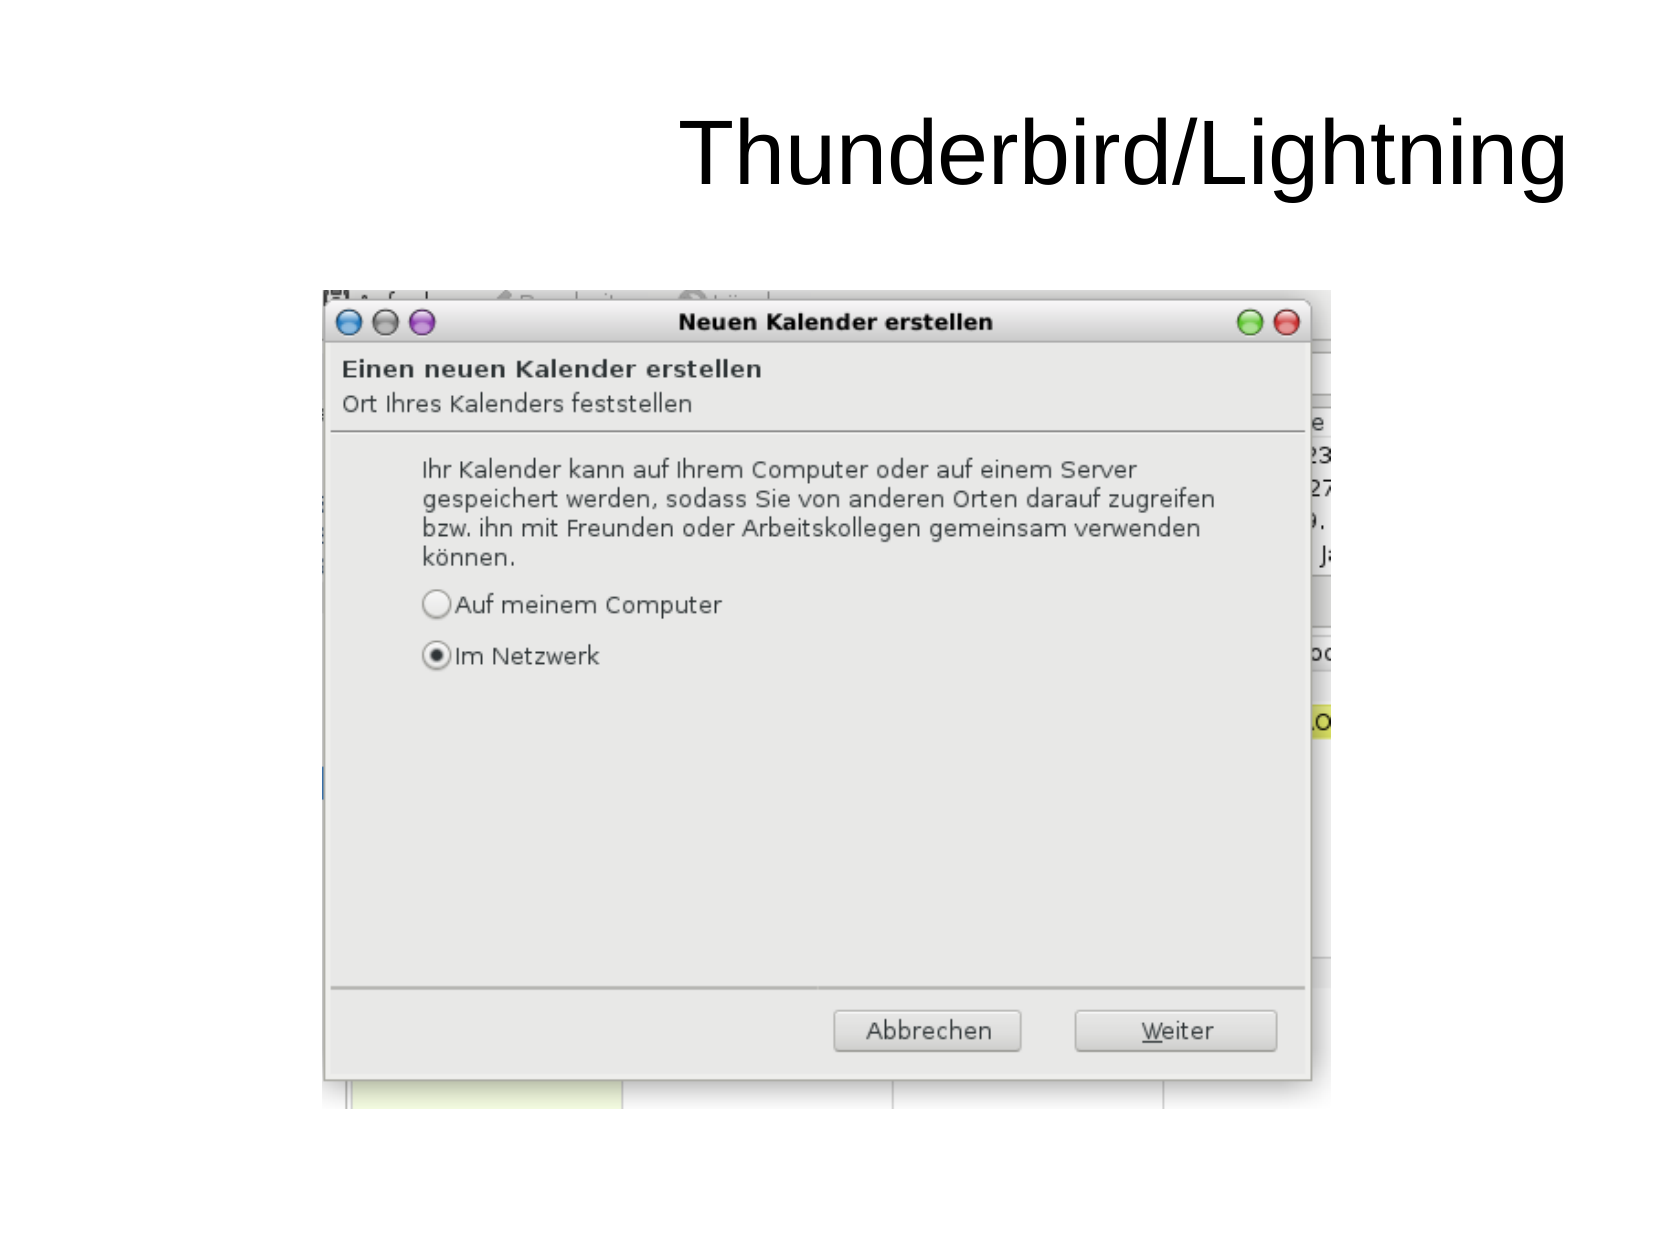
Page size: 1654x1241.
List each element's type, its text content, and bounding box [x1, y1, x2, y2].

picture [322, 290, 1331, 1109]
title Thunderbird/Lightning [82, 49, 1571, 257]
